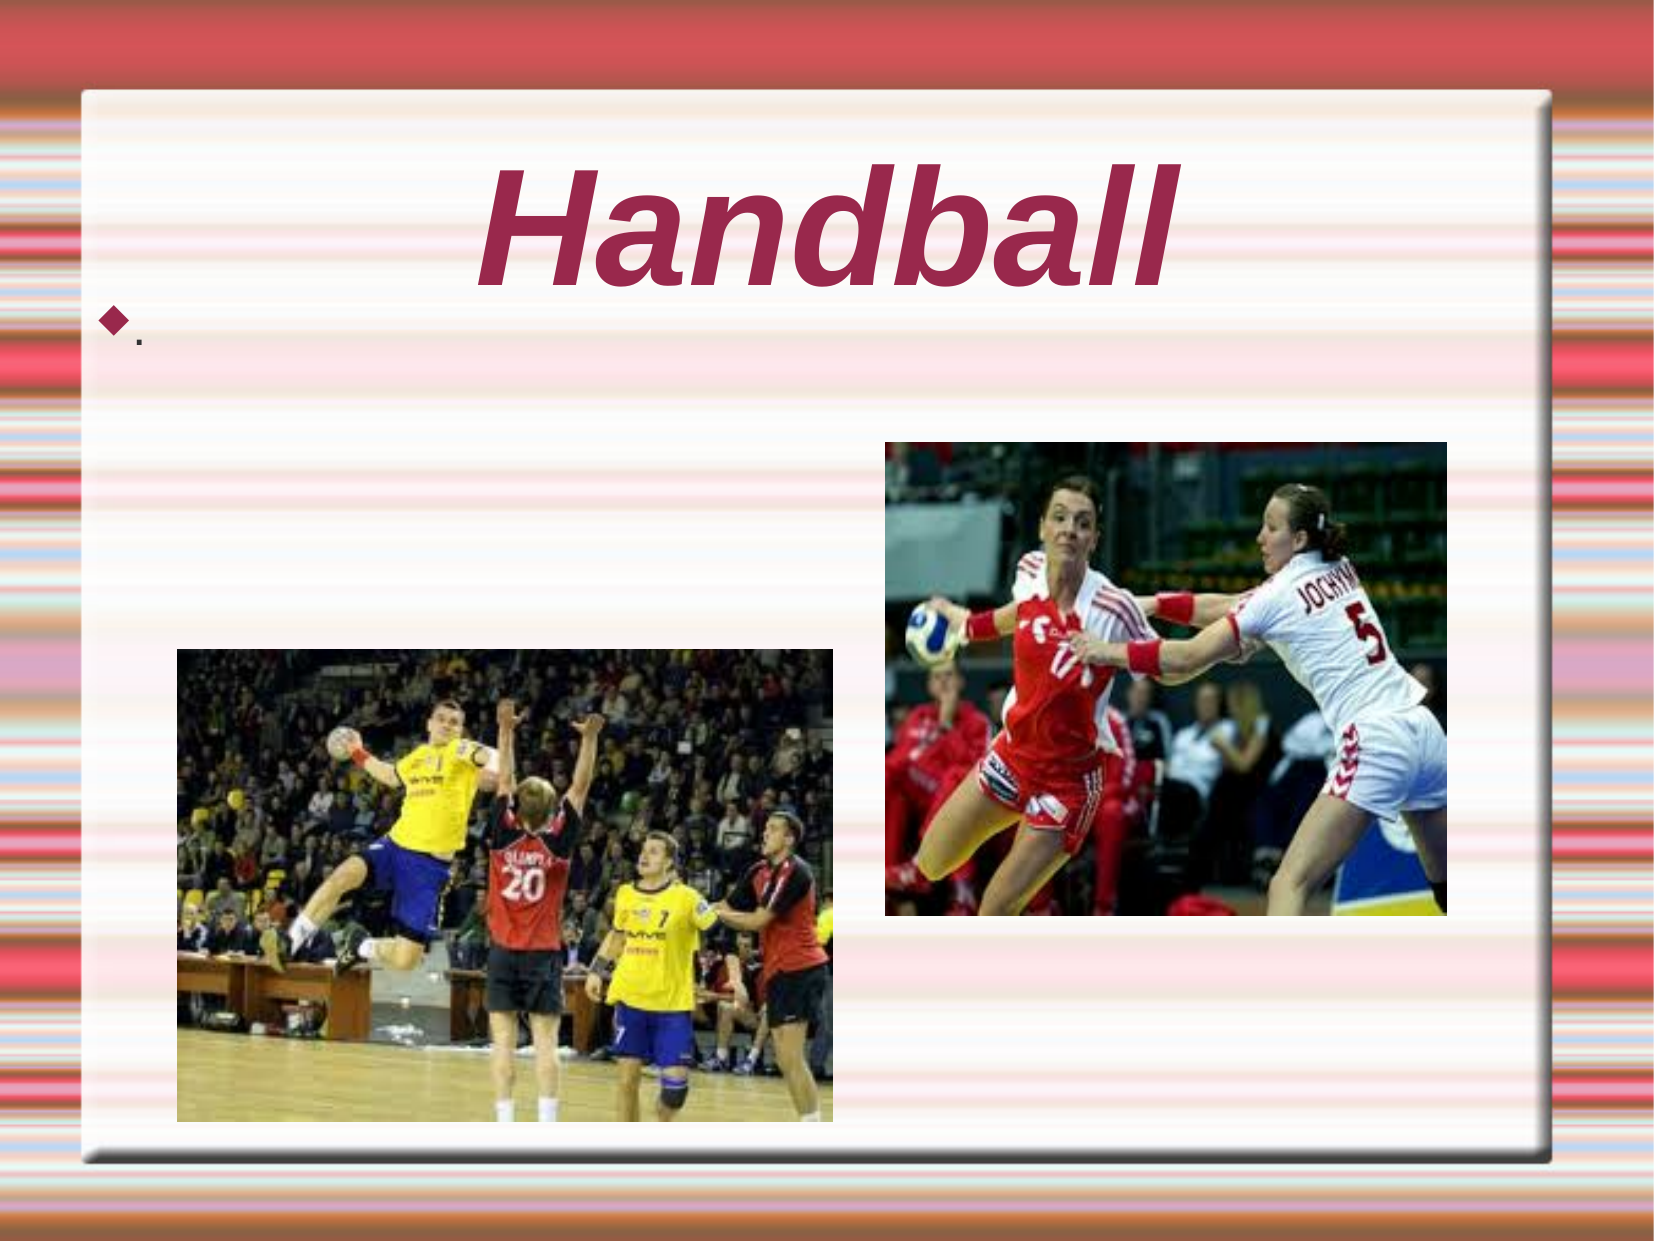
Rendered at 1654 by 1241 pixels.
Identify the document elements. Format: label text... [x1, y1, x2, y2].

title Handball [121, 114, 1534, 322]
list . [95, 295, 1477, 1077]
picture [177, 649, 833, 1123]
picture [885, 442, 1447, 916]
